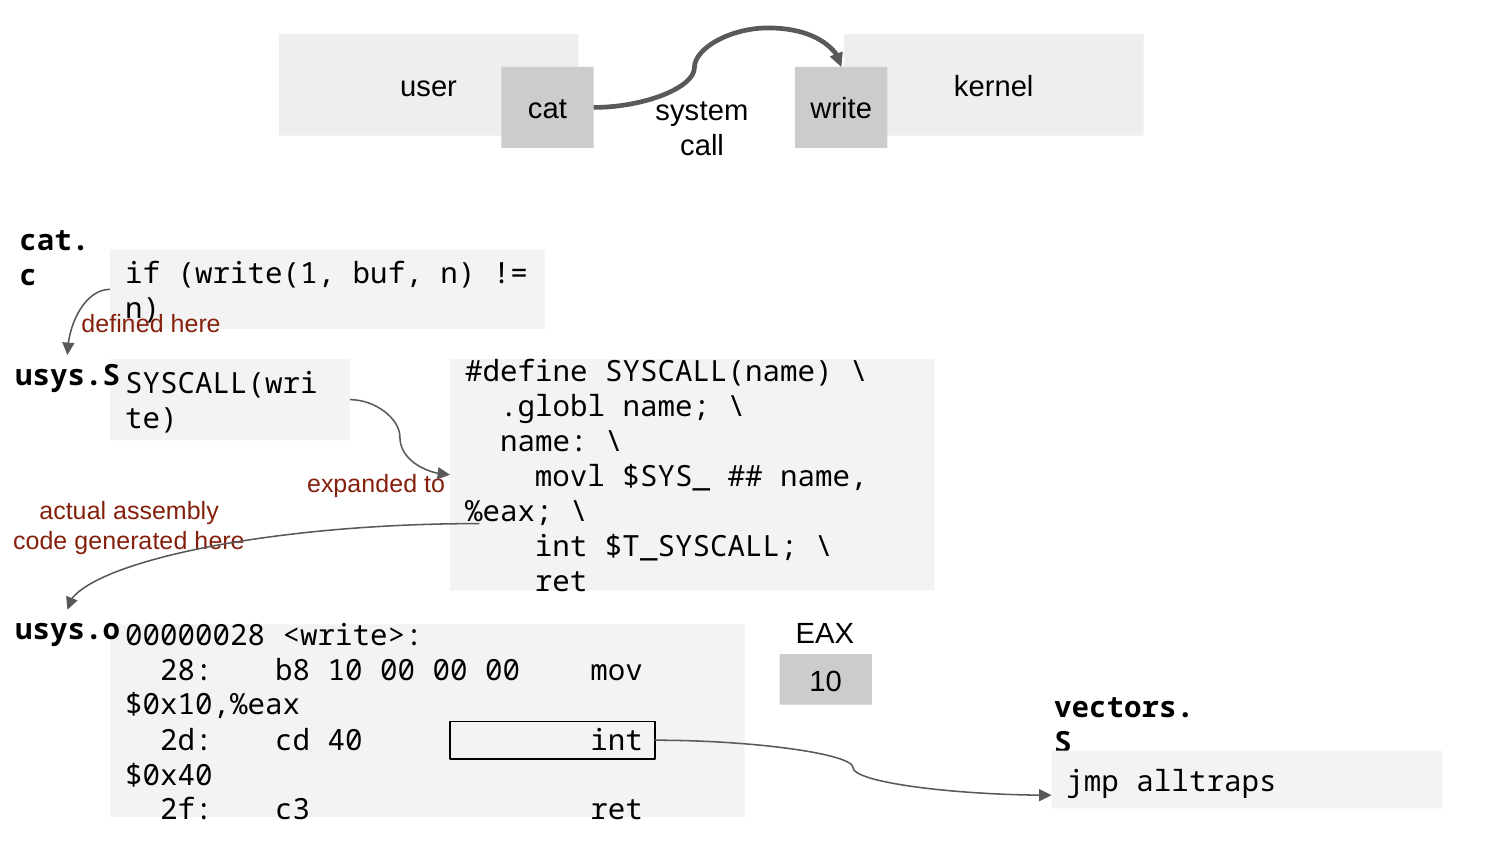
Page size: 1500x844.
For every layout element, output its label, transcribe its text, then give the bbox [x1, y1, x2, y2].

text_box SYSCALL(write) [110, 359, 350, 441]
text_box system call [634, 85, 770, 167]
text_box 10 [779, 661, 872, 705]
text_box expanded to [290, 450, 463, 515]
text_box jmp alltraps [1051, 750, 1443, 809]
text_box cat [501, 66, 594, 148]
text_box kernel [844, 34, 1144, 136]
text_box usys.o [0, 609, 136, 647]
text_box actual assembly code generated here [138, 539, 262, 566]
text_box actual assembly code generated here [0, 484, 262, 566]
text_box vectors.S [1039, 704, 1212, 742]
text_box cat.c [4, 227, 122, 286]
text_box if (write(1, buf, n) != n) [110, 249, 545, 330]
text_box #define SYSCALL(name) \ .globl name; \ name: \ movl $SYS_ ## name, %eax; \ int $T_SYSCALL; \ ret [450, 359, 935, 591]
text_box write [795, 66, 888, 148]
text_box 00000028 <write>: 28: b8 10 00 00 00 mov $0x10,%eax 2d: cd 40 int $0x40 2f: c3 ret [110, 624, 745, 818]
text_box defined here [48, 303, 254, 341]
text_box EAX [770, 603, 880, 661]
text_box user [278, 34, 579, 136]
text_box 00000028 <write>: 28: b8 10 00 00 00 mov $0x10,%eax 2d: cd 40 int $0x40 2f: c3 ret [451, 722, 654, 758]
text_box usys.S [0, 355, 136, 393]
